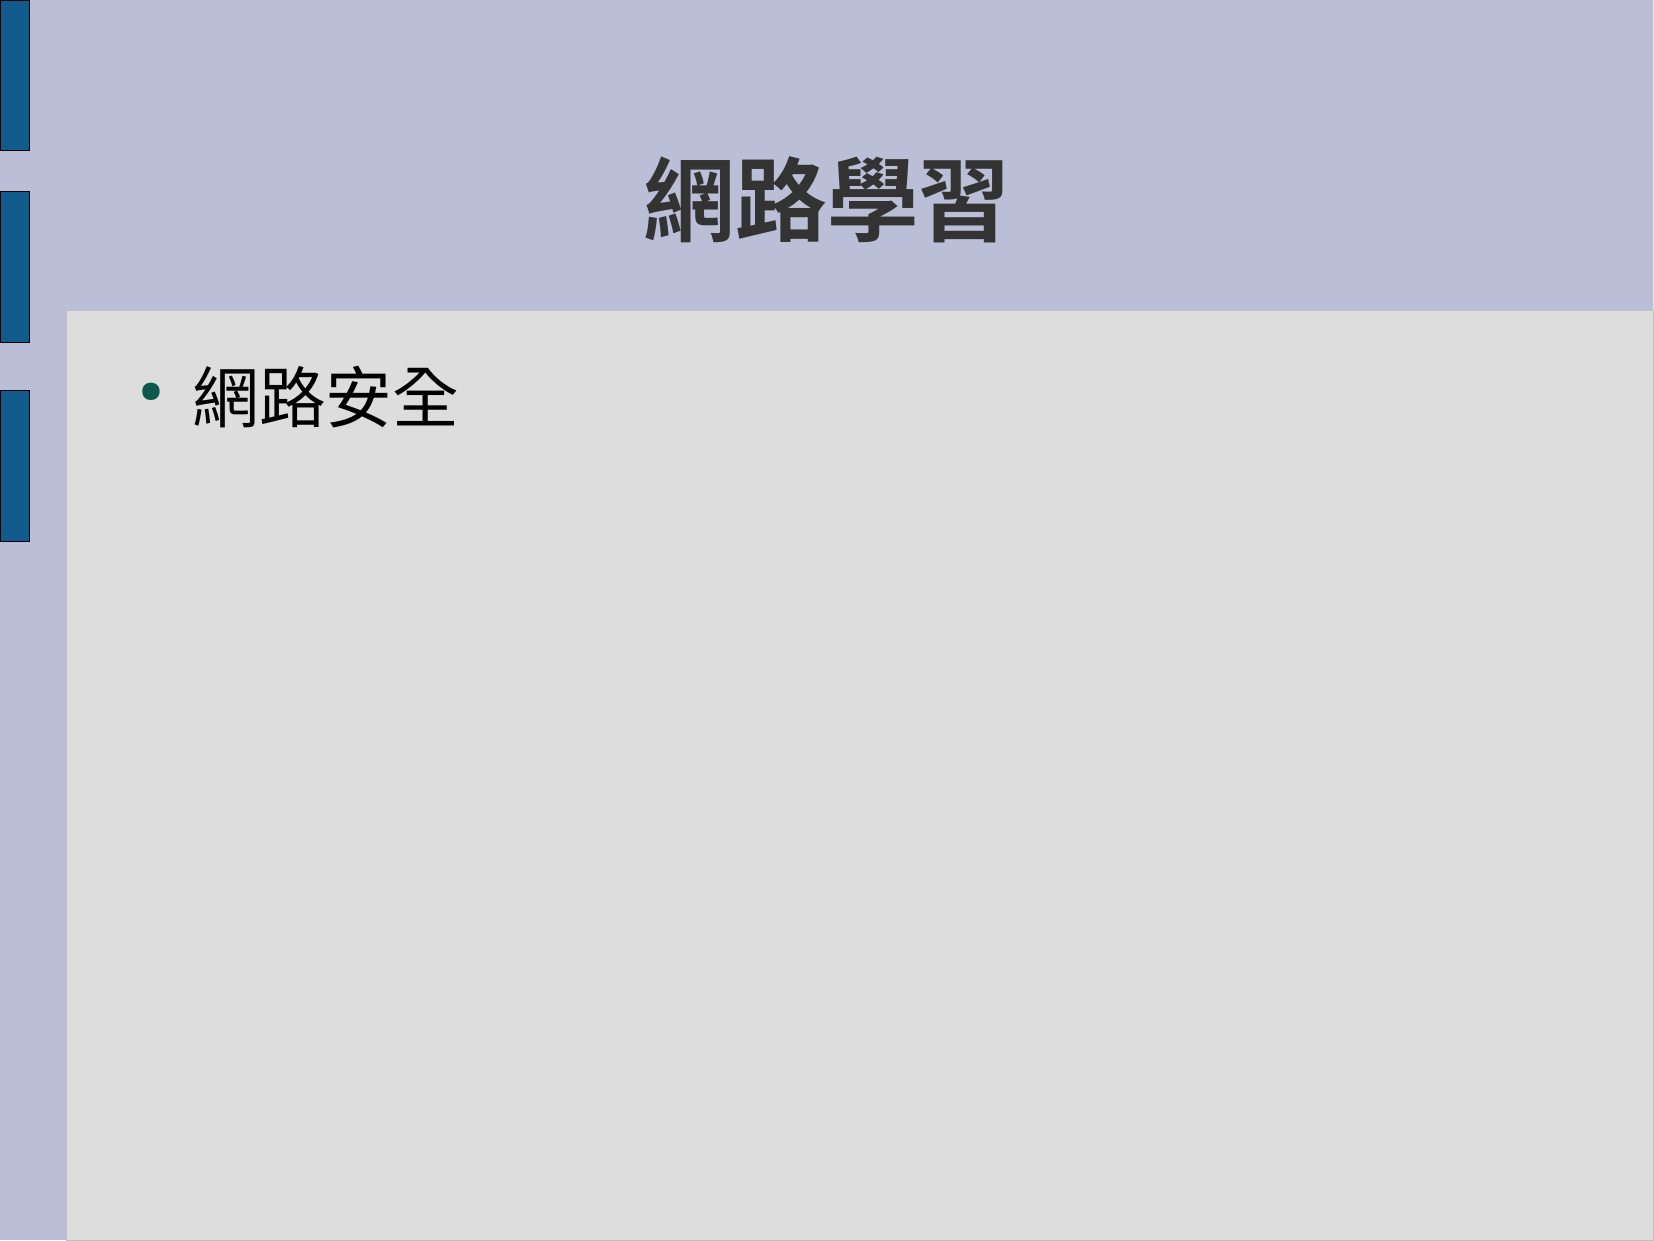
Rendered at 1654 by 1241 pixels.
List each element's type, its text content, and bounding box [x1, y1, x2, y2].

title 網路學習 [121, 91, 1534, 299]
list 網路安全 [121, 344, 1534, 1164]
